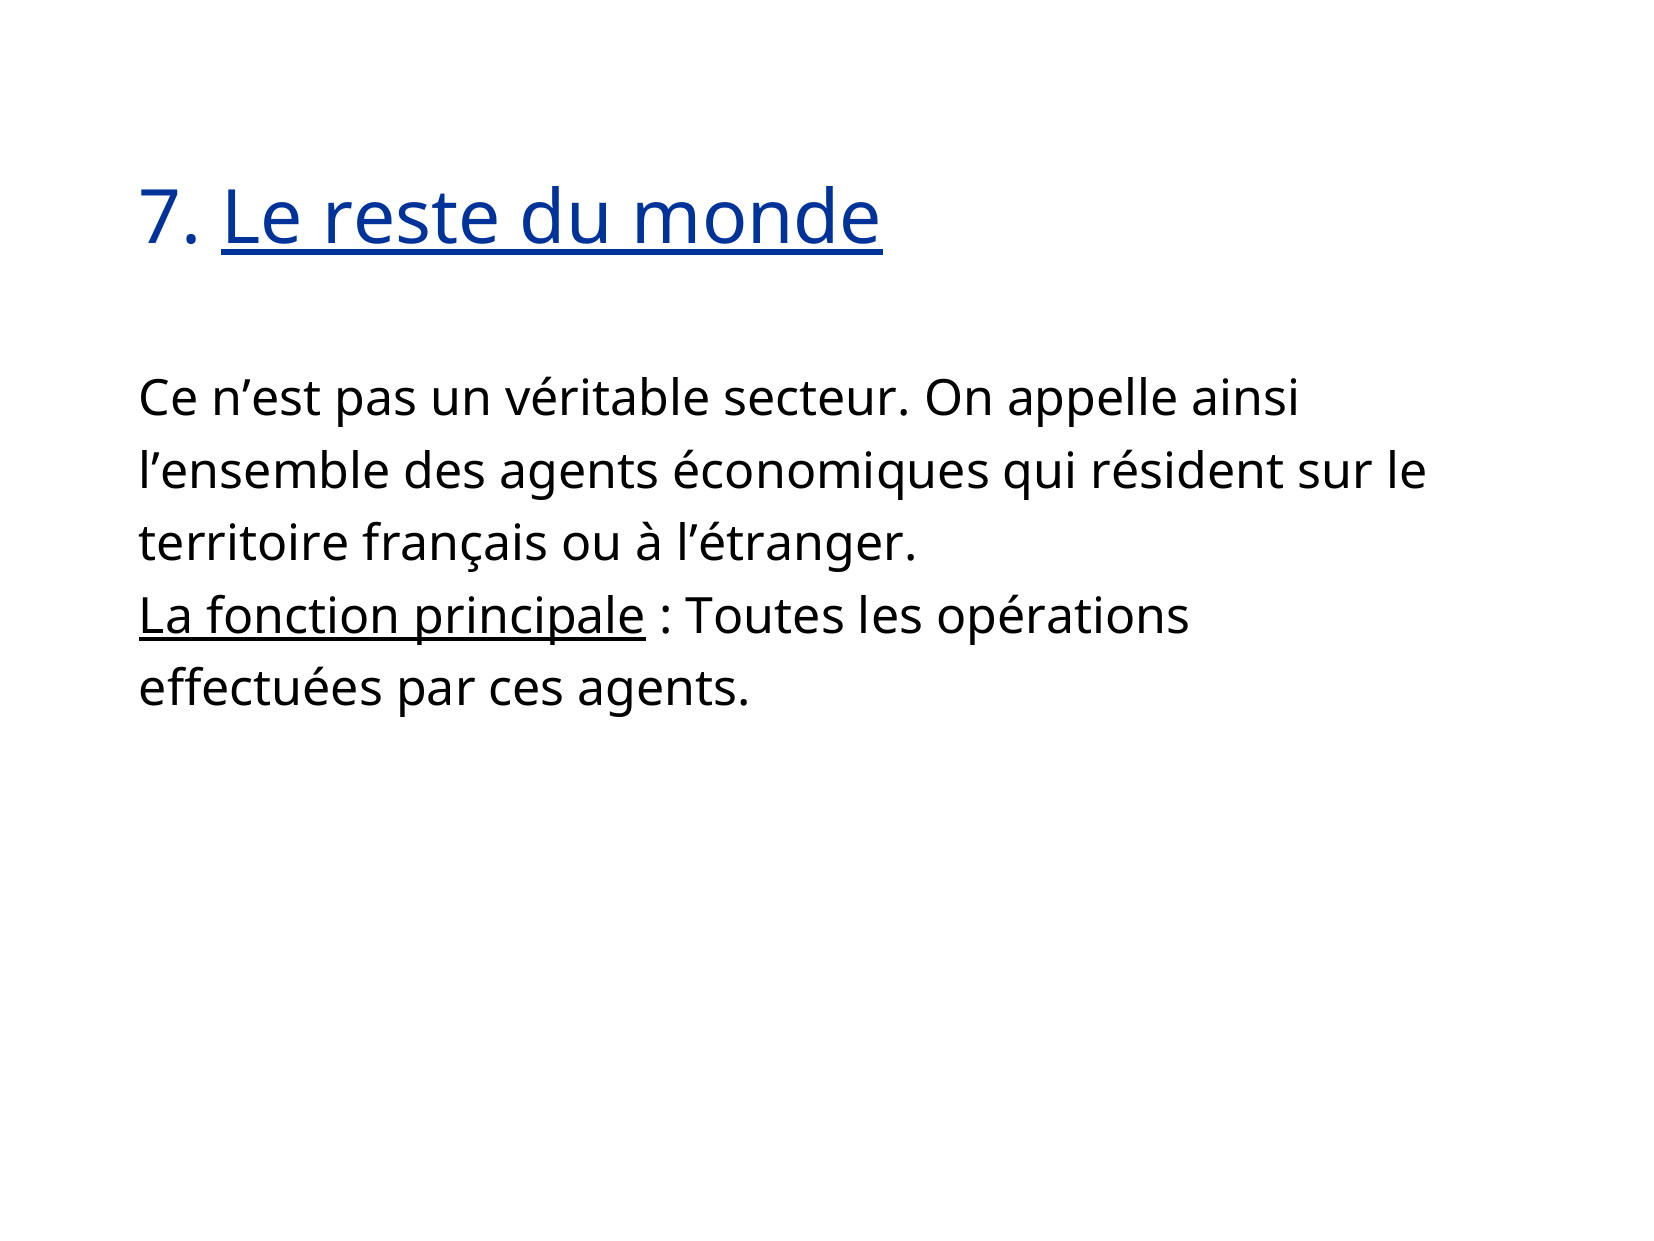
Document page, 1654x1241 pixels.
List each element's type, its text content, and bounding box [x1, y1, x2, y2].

list Ce n’est pas un véritable secteur. On appelle ainsi l’ensemble des agents économiques qui résident sur le territoire français ou à l’étranger. La fonction principale : Toutes les opérations effectuées par ces agents. [123, 358, 1530, 1103]
title 7. Le reste du monde [123, 110, 1530, 317]
